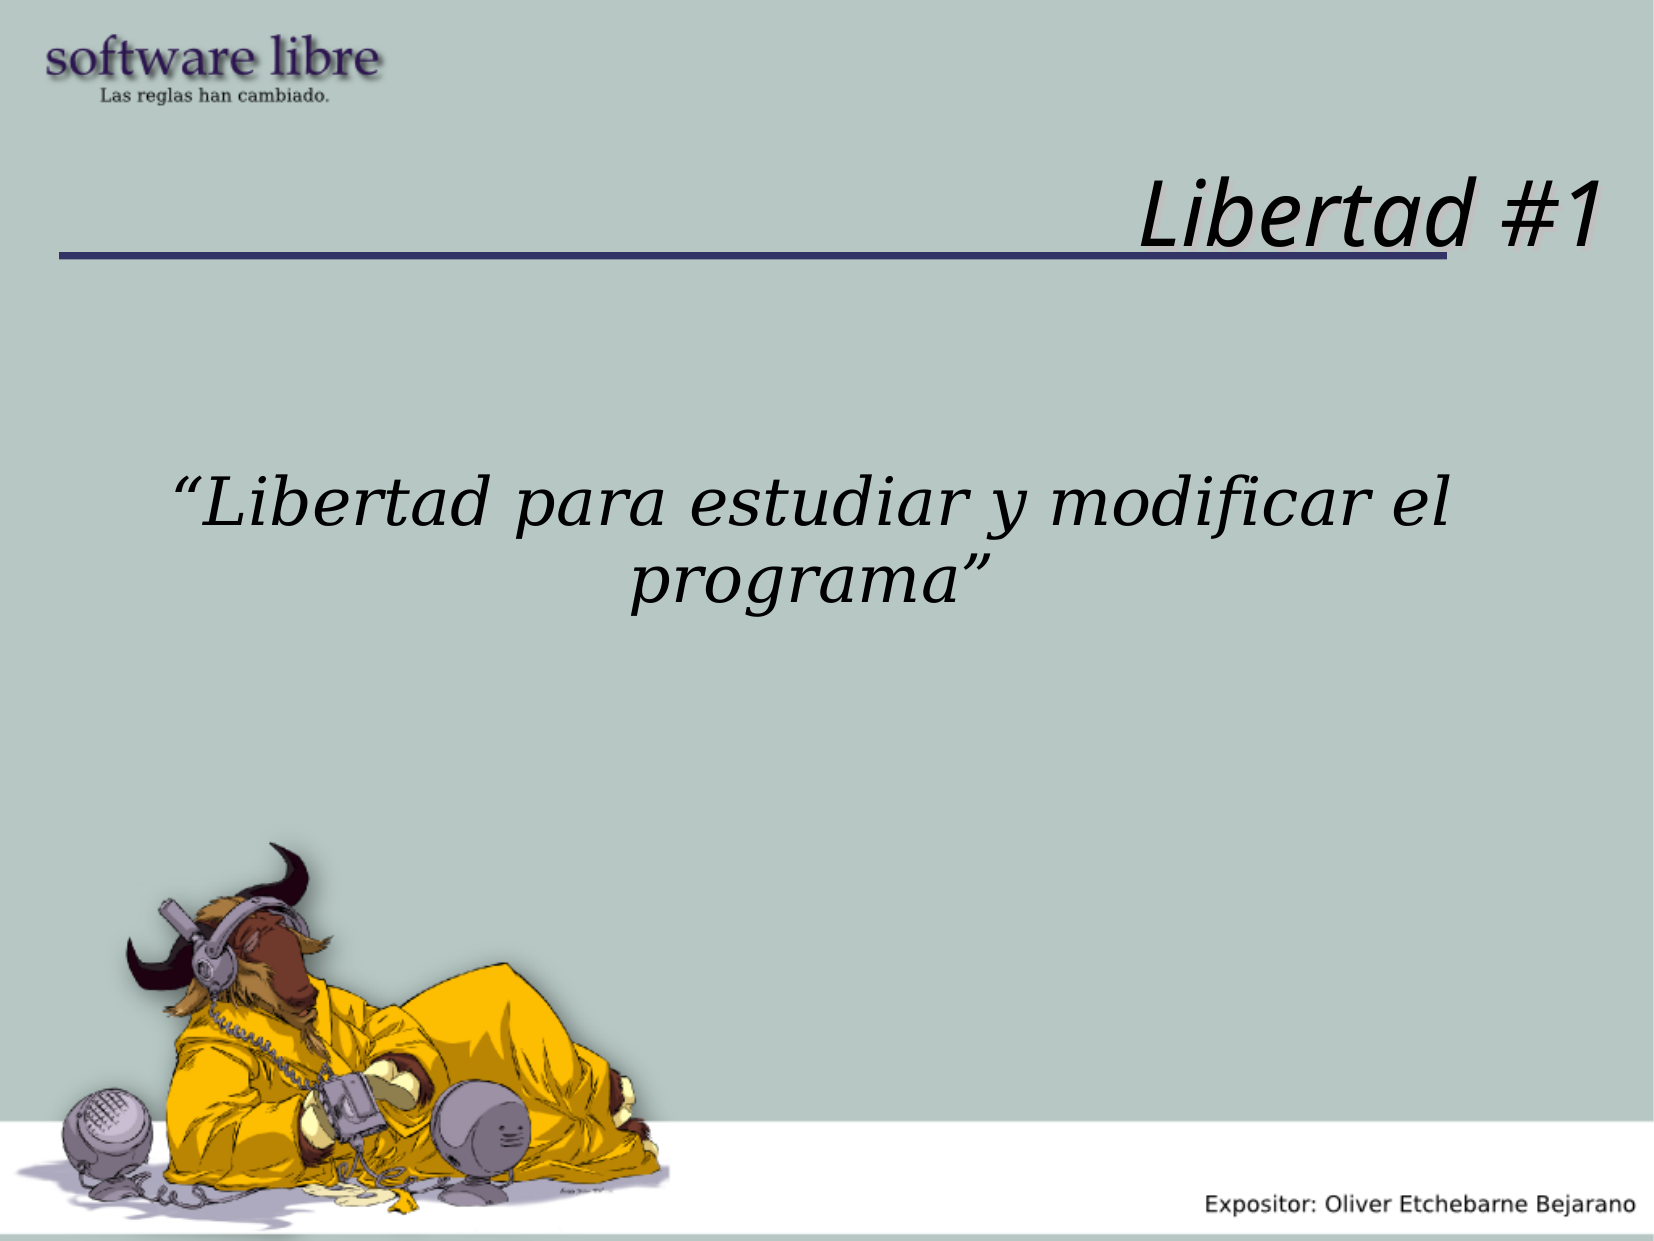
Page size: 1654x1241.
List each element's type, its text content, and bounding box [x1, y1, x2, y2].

text_box Libertad #1 [59, 140, 1625, 266]
text_box “Libertad para estudiar y modificar el programa” [118, 360, 1506, 722]
text_box [59, 252, 1447, 260]
picture [0, 0, 1654, 1241]
